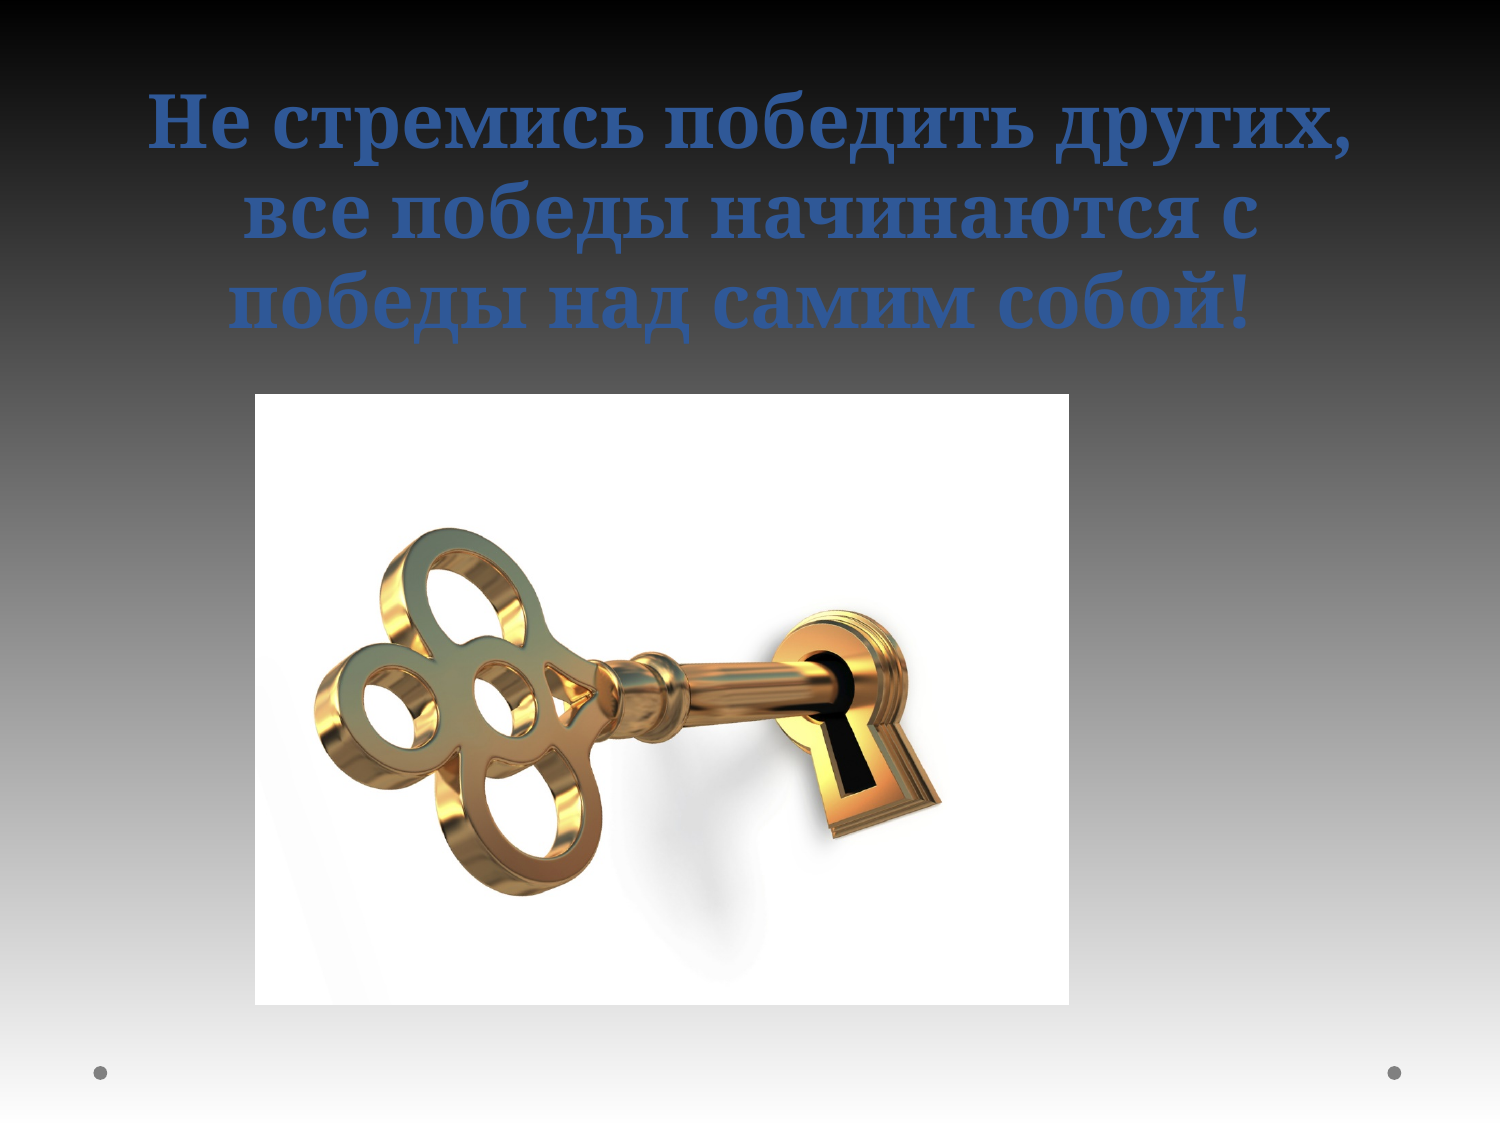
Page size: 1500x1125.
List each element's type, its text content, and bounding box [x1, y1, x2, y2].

picture [255, 394, 1069, 1005]
title Не стремись победить других, все победы начинаются с победы над самим собой! [76, 66, 1427, 454]
